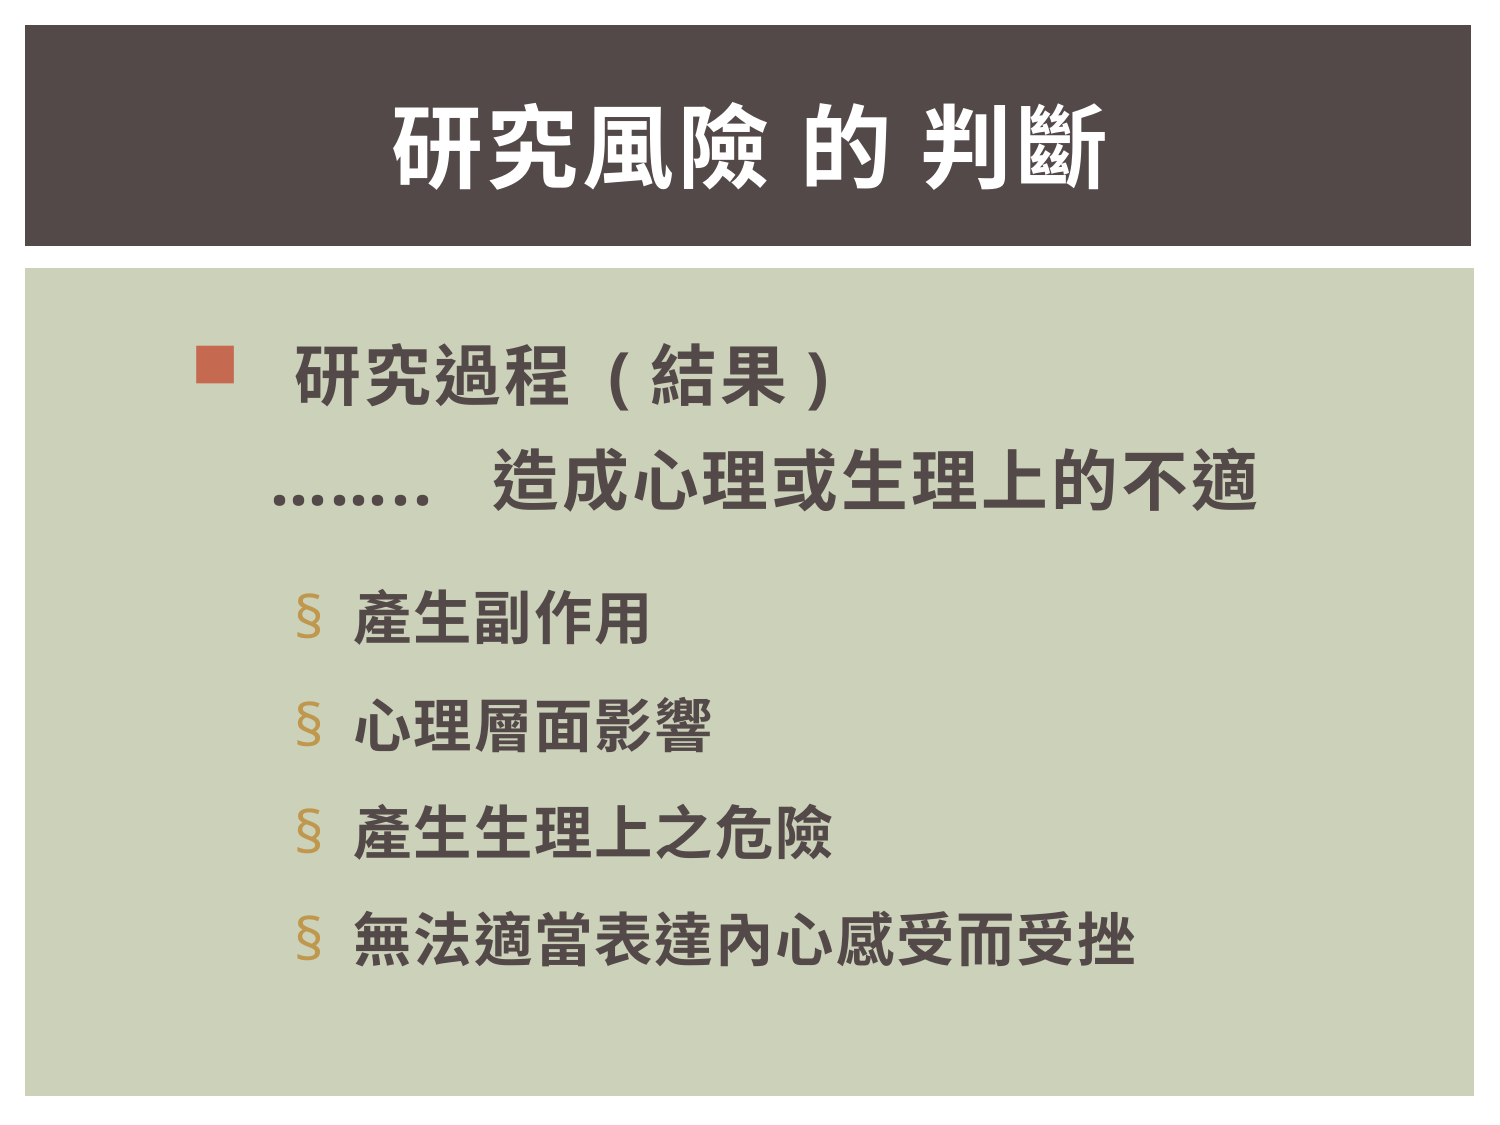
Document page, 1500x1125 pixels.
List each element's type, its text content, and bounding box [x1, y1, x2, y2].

list 研究過程 (結果) …….. 造成心理或生理上的不適 產生副作用 心理層面影響 產生生理上之危險 無法適當表達內心感受而受挫 [159, 326, 1377, 1050]
title 研究風險 的 判斷 [62, 58, 1438, 232]
